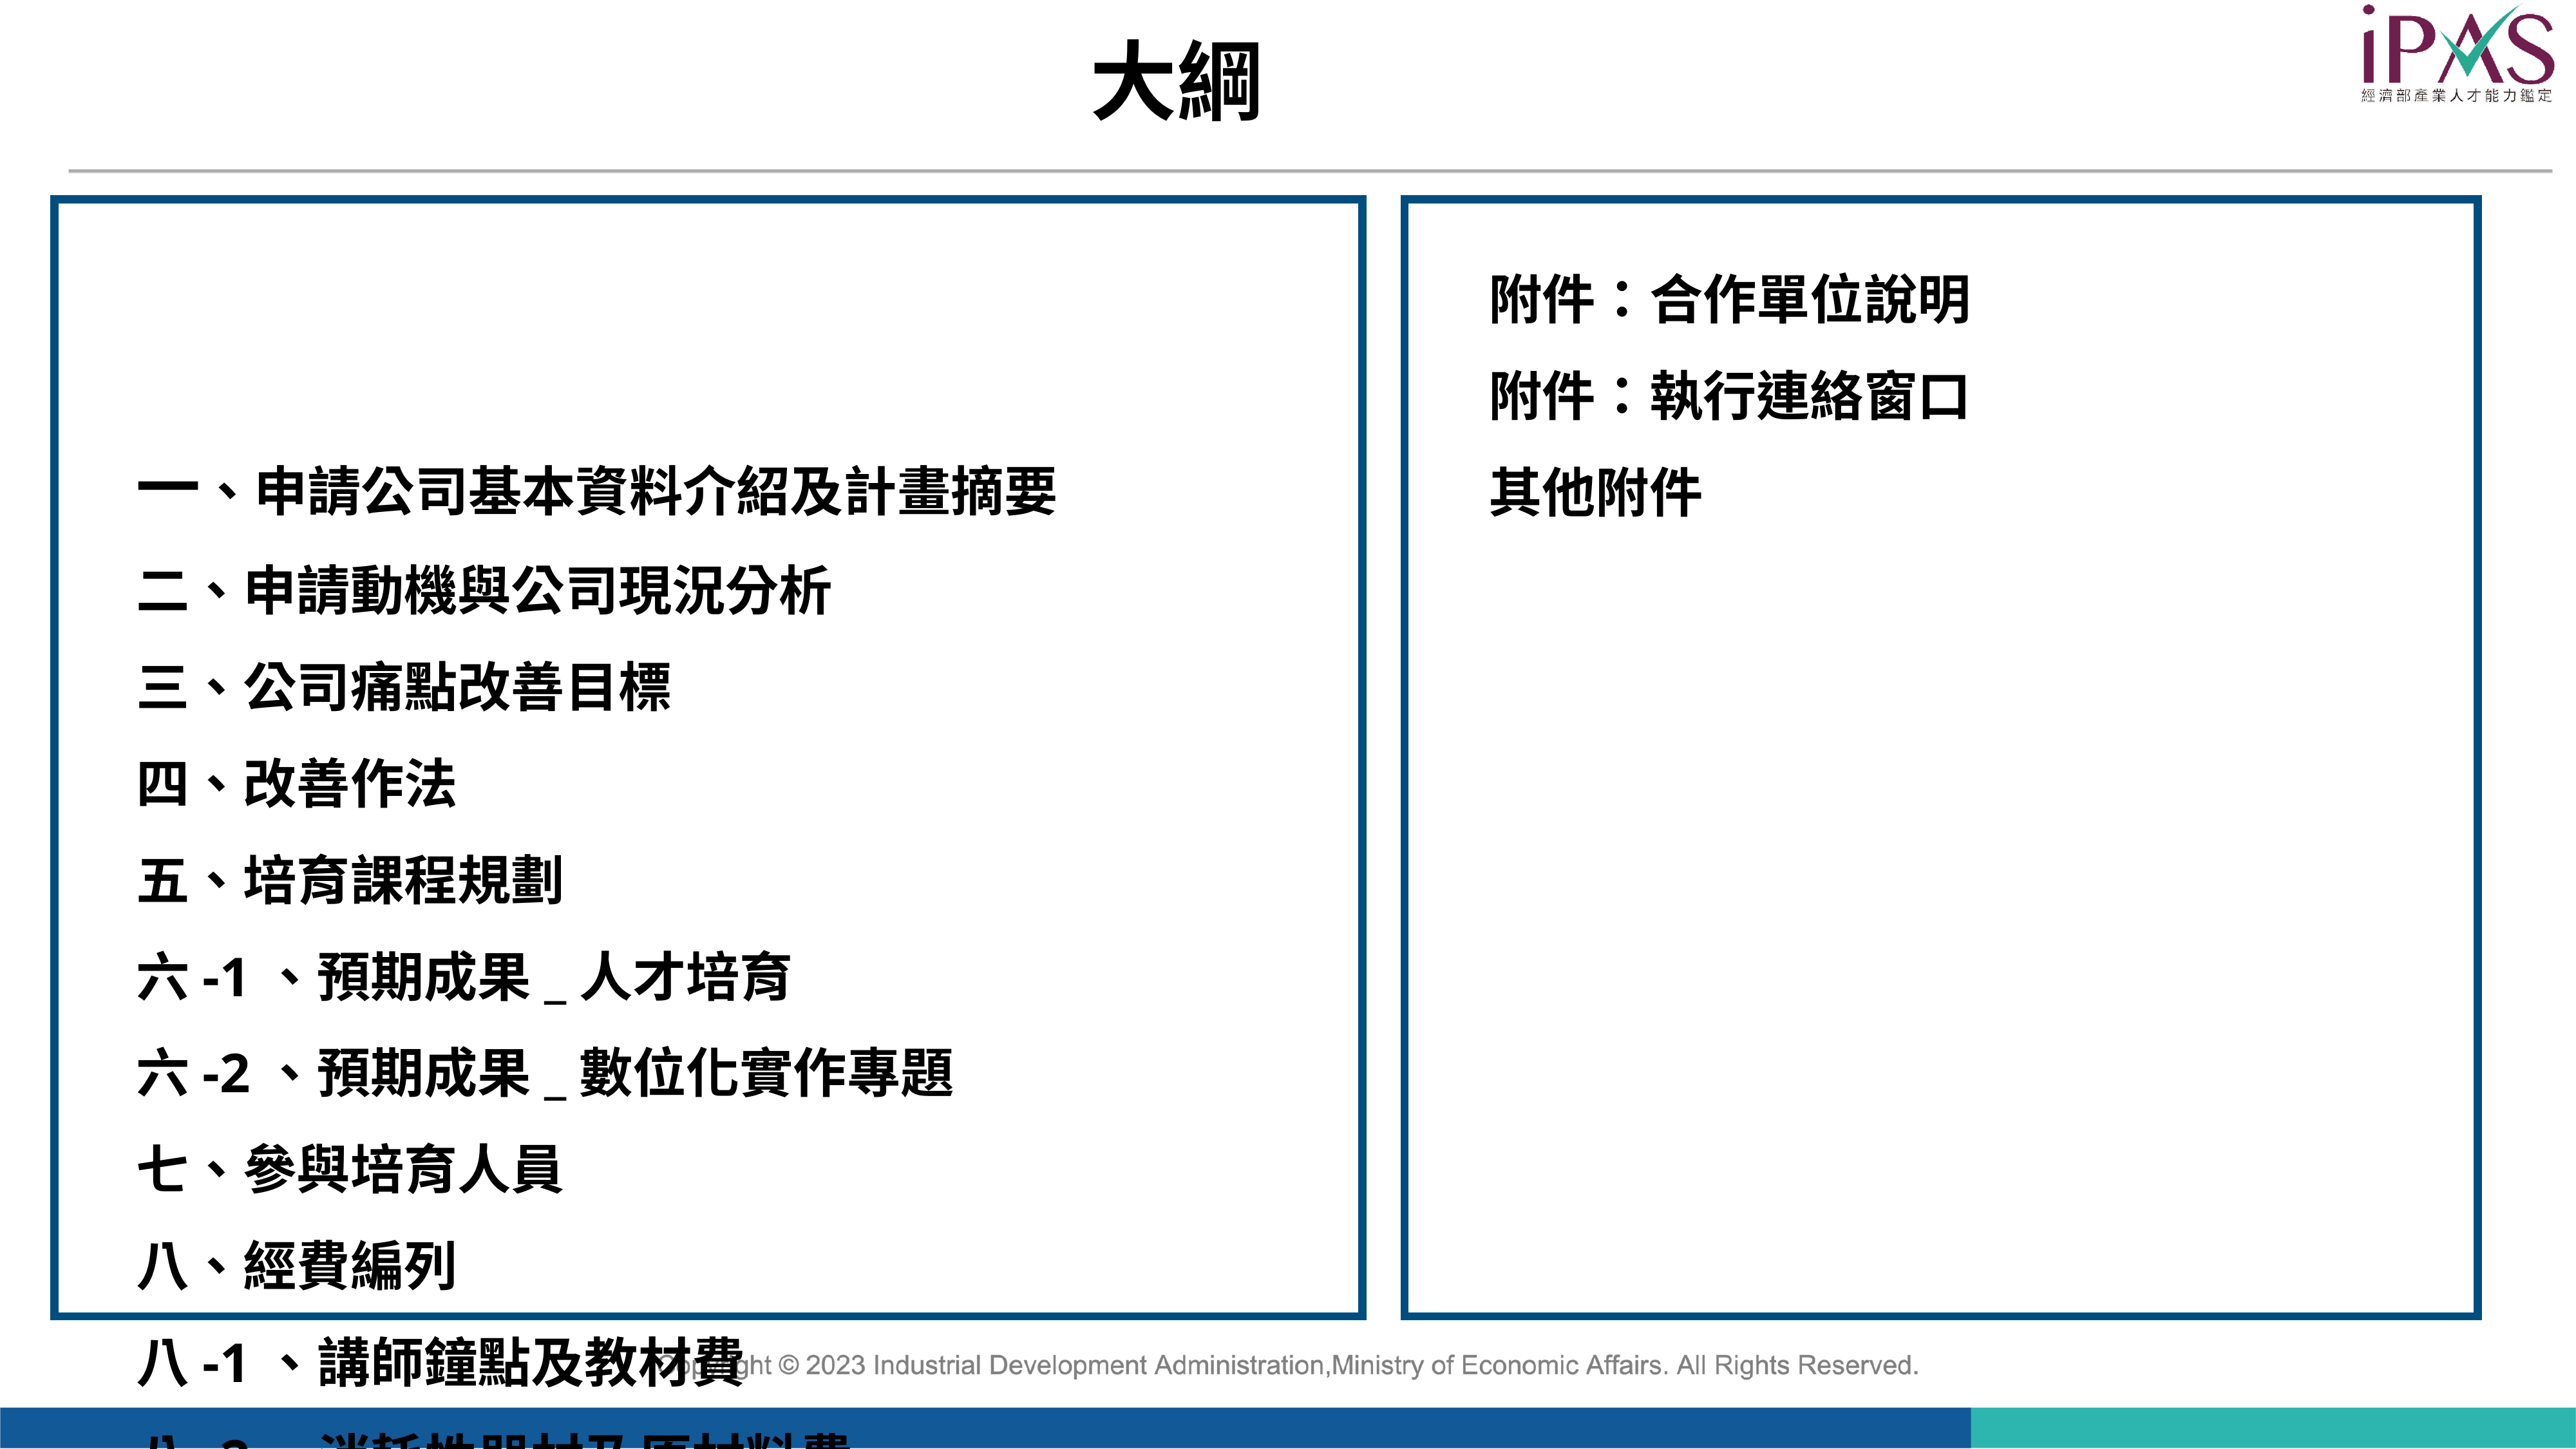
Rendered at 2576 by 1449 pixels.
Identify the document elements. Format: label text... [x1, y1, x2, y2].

text_box [54, 199, 1363, 1316]
text_box [1405, 199, 2478, 402]
text_box 附件：合作單位說明 附件：執行連絡窗口 其他附件 [1479, 229, 2576, 527]
text_box [1405, 527, 2478, 1316]
text_box 大綱 [130, 37, 2224, 140]
text_box 一、申請公司基本資料介紹及計畫摘要 二、申請動機與公司現況分析 三、公司痛點改善目標 四、改善作法 五、培育課程規劃 六-1、預期成果_人才培育 六-2、預期成果_數位化實作專題 七、參與培育人員 八、經費編列 八-1、講師鐘點及教材費 八-2、消耗性器材及原材料費 [130, 402, 1975, 1191]
